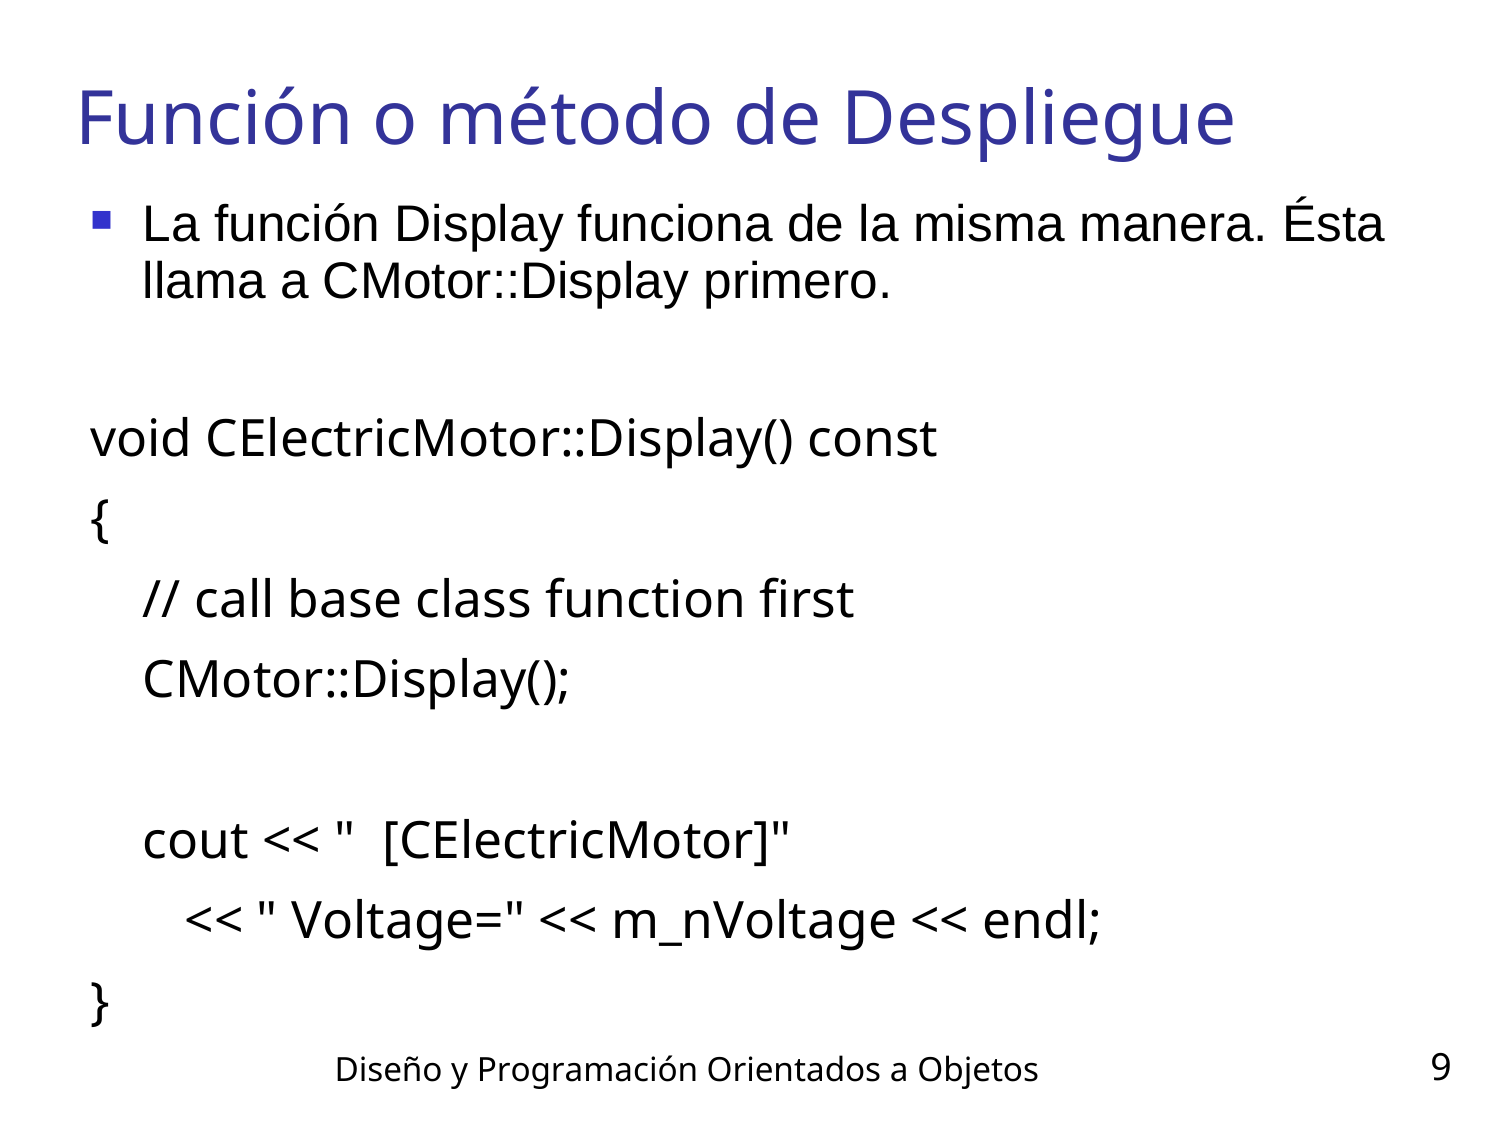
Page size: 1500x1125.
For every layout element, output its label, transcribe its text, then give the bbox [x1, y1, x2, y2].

list La función Display funciona de la misma manera. Ésta llama a CMotor::Display primero. void CElectricMotor::Display() const { // call base class function first CMotor::Display(); cout << " [CElectricMotor]" << " Voltage=" << m_nVoltage << endl; } [75, 187, 1462, 1051]
title Función o método de Despliegue [75, 30, 1466, 193]
